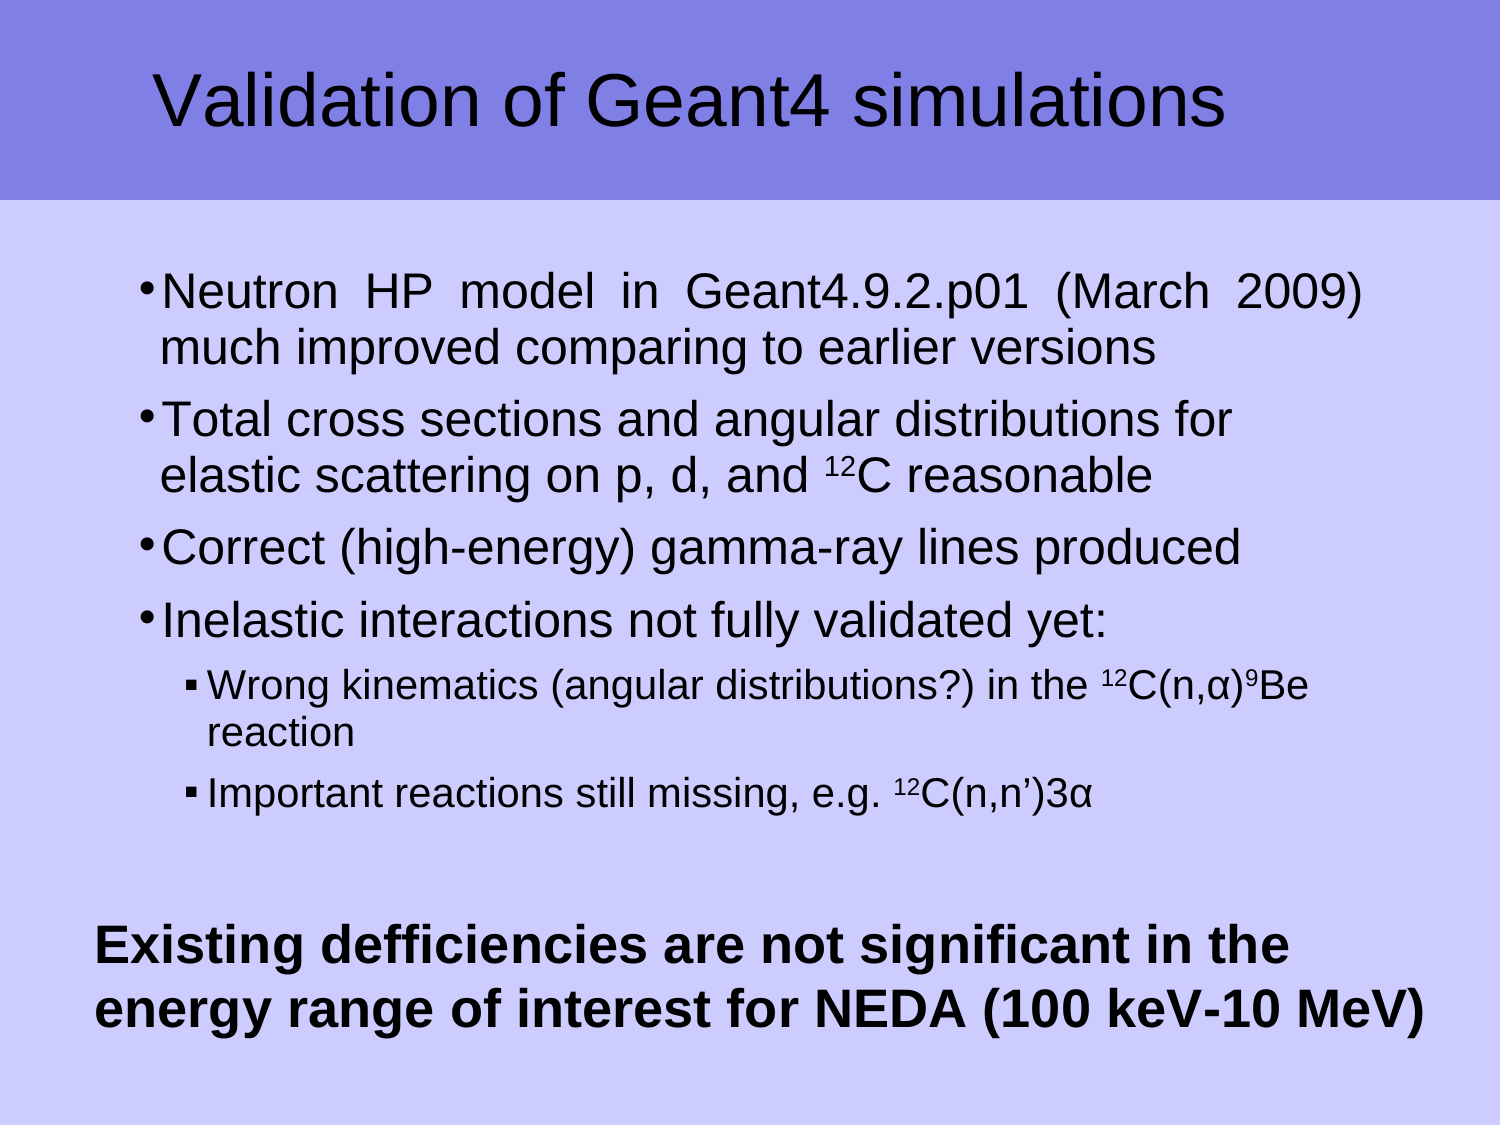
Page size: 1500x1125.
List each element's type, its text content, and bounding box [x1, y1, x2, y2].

list Neutron HP model in Geant4.9.2.p01 (March 2009) much improved comparing to earlier versions Total cross sections and angular distributions for elastic scattering on p, d, and 12C reasonable Correct (high-energy) gamma-ray lines produced Inelastic interactions not fully validated yet: Wrong kinematics (angular distributions?) in the 12C(n,α)9Be reaction Important reactions still missing, e.g. 12C(n,n’)3α [138, 262, 1365, 863]
text_box Existing defficiencies are not significant in the energy range of interest for NEDA (100 keV-10 MeV) [80, 904, 1443, 1047]
title Validation of Geant4 simulations [137, 24, 1413, 176]
